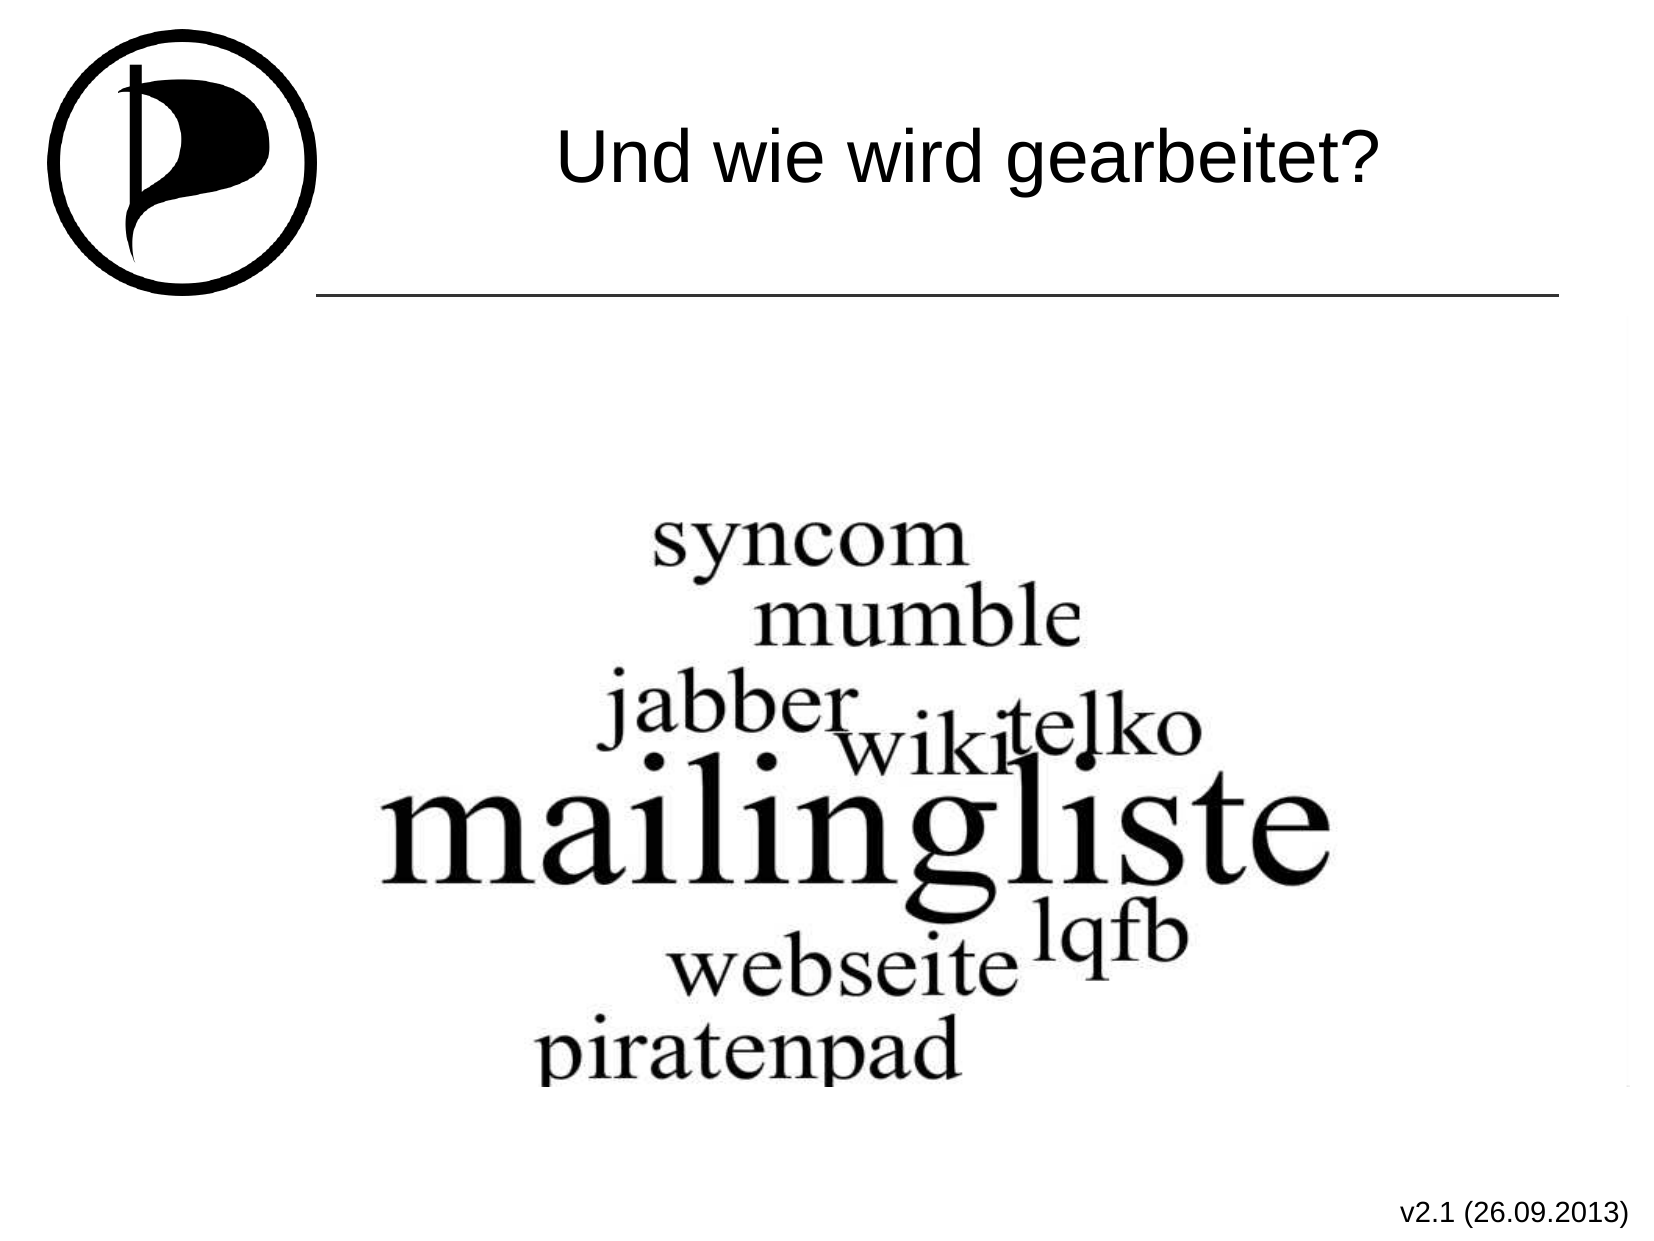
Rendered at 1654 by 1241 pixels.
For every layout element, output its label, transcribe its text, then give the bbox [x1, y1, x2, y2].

list v2.1 (26.09.2013) [1358, 1192, 1654, 1241]
title Und wie wird gearbeitet? [366, 49, 1571, 257]
picture [337, 316, 1630, 1087]
picture [47, 29, 317, 296]
